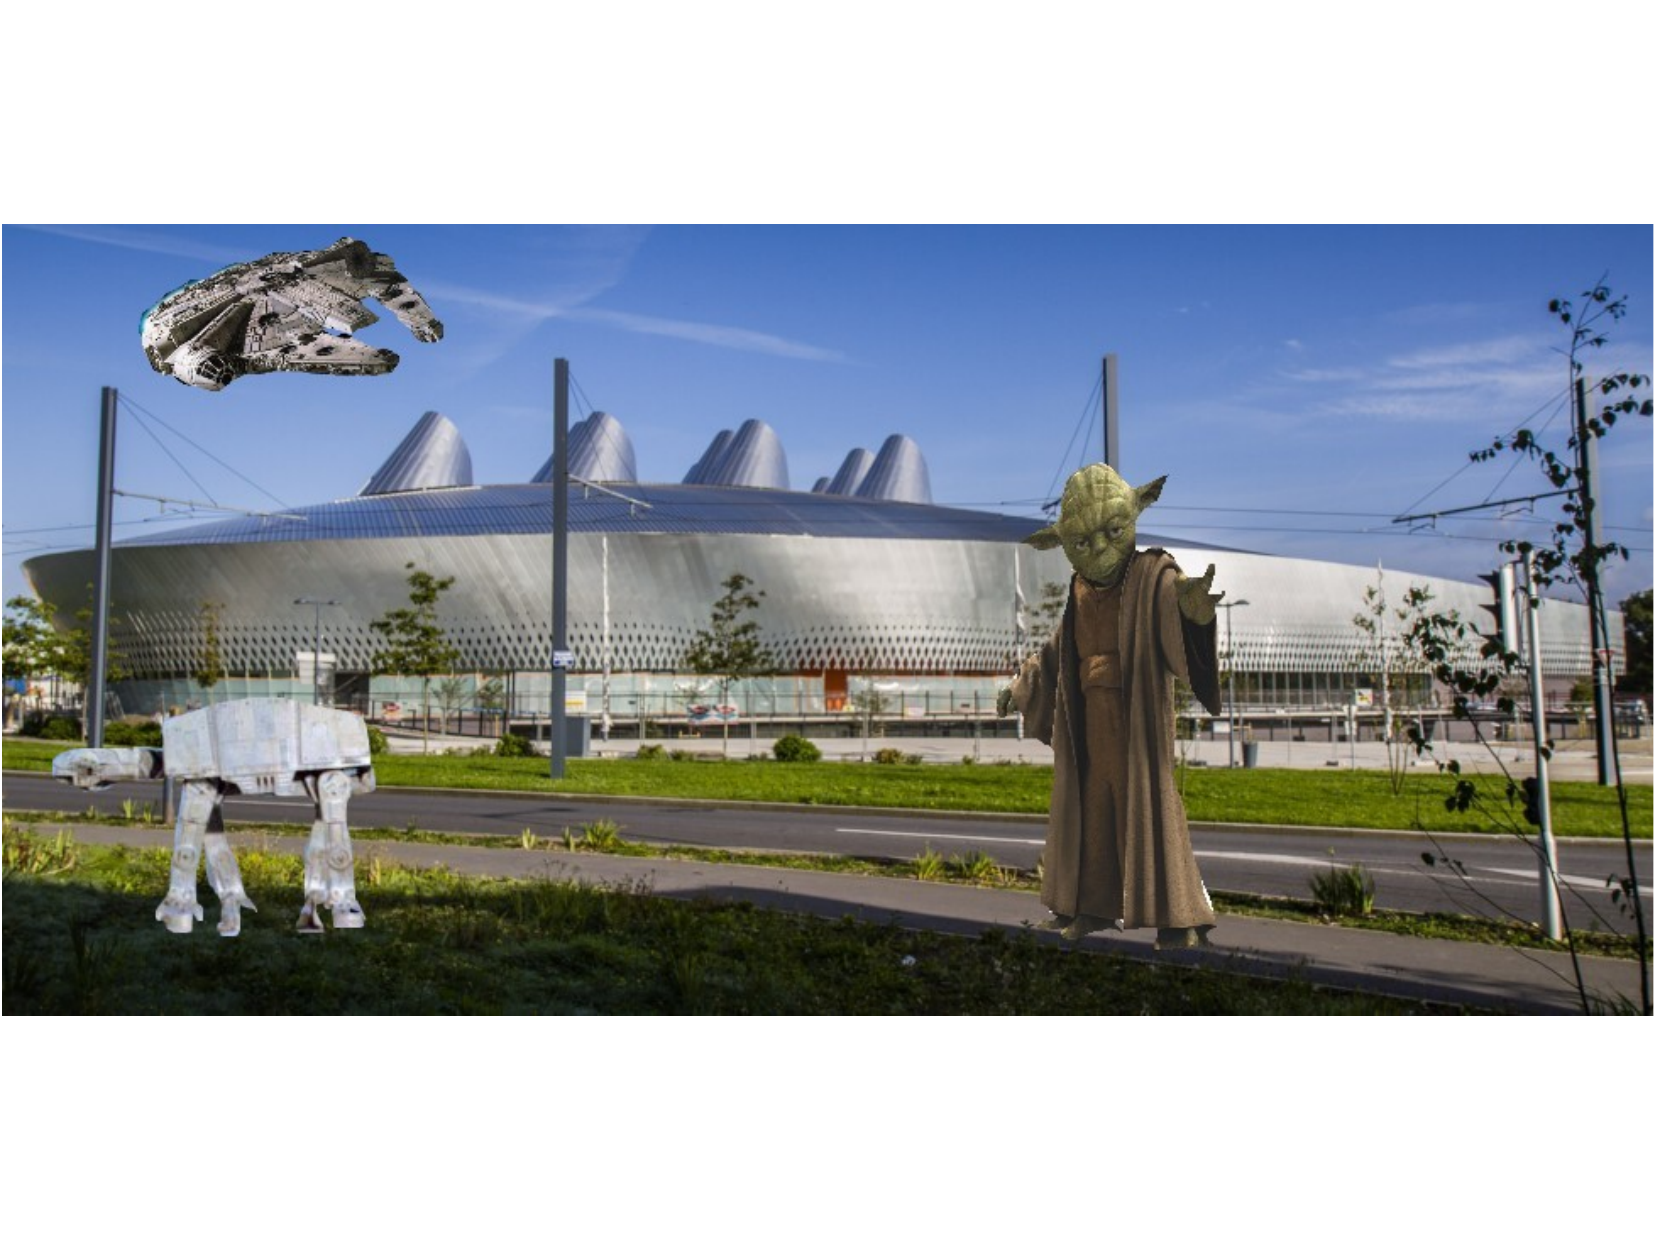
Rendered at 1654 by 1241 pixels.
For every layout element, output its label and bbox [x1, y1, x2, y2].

picture [2, 224, 1654, 1016]
